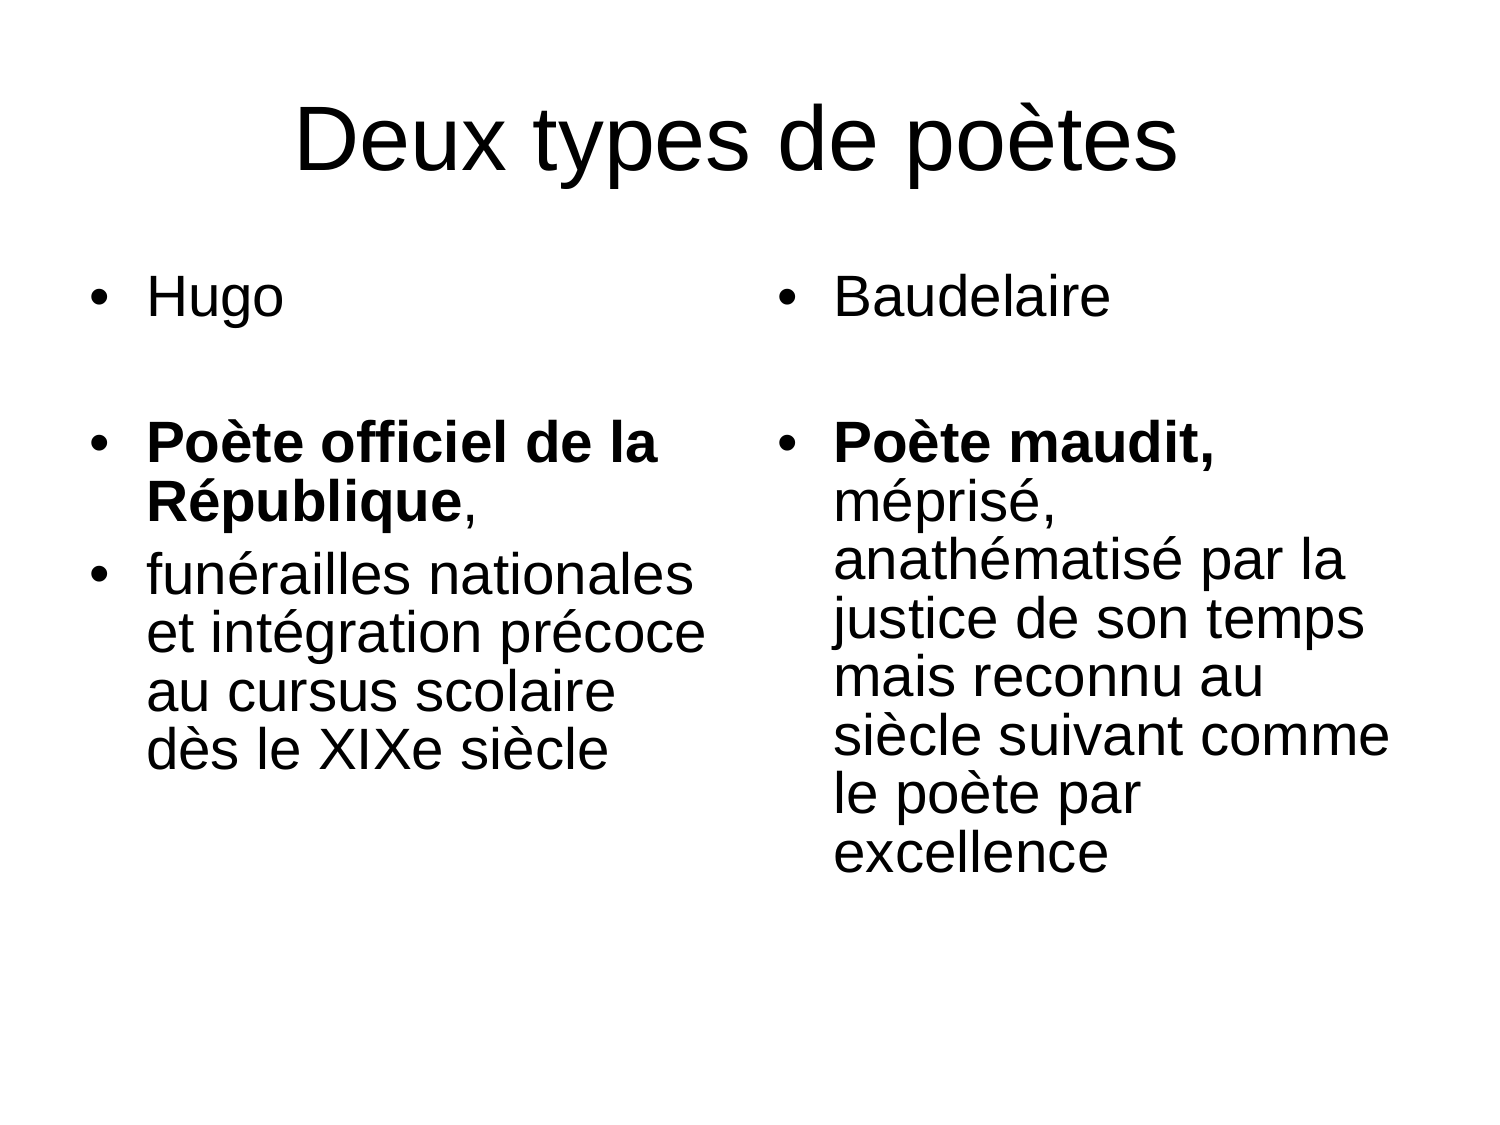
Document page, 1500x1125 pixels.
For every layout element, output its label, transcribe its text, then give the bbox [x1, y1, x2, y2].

list Baudelaire Poète maudit, méprisé, anathématisé par la justice de son temps mais reconnu au siècle suivant comme le poète par excellence [762, 262, 1426, 1006]
list Hugo Poète officiel de la République, funérailles nationales et intégration précoce au cursus scolaire dès le XIXe siècle [75, 262, 738, 1006]
title Deux types de poètes [75, 45, 1426, 233]
